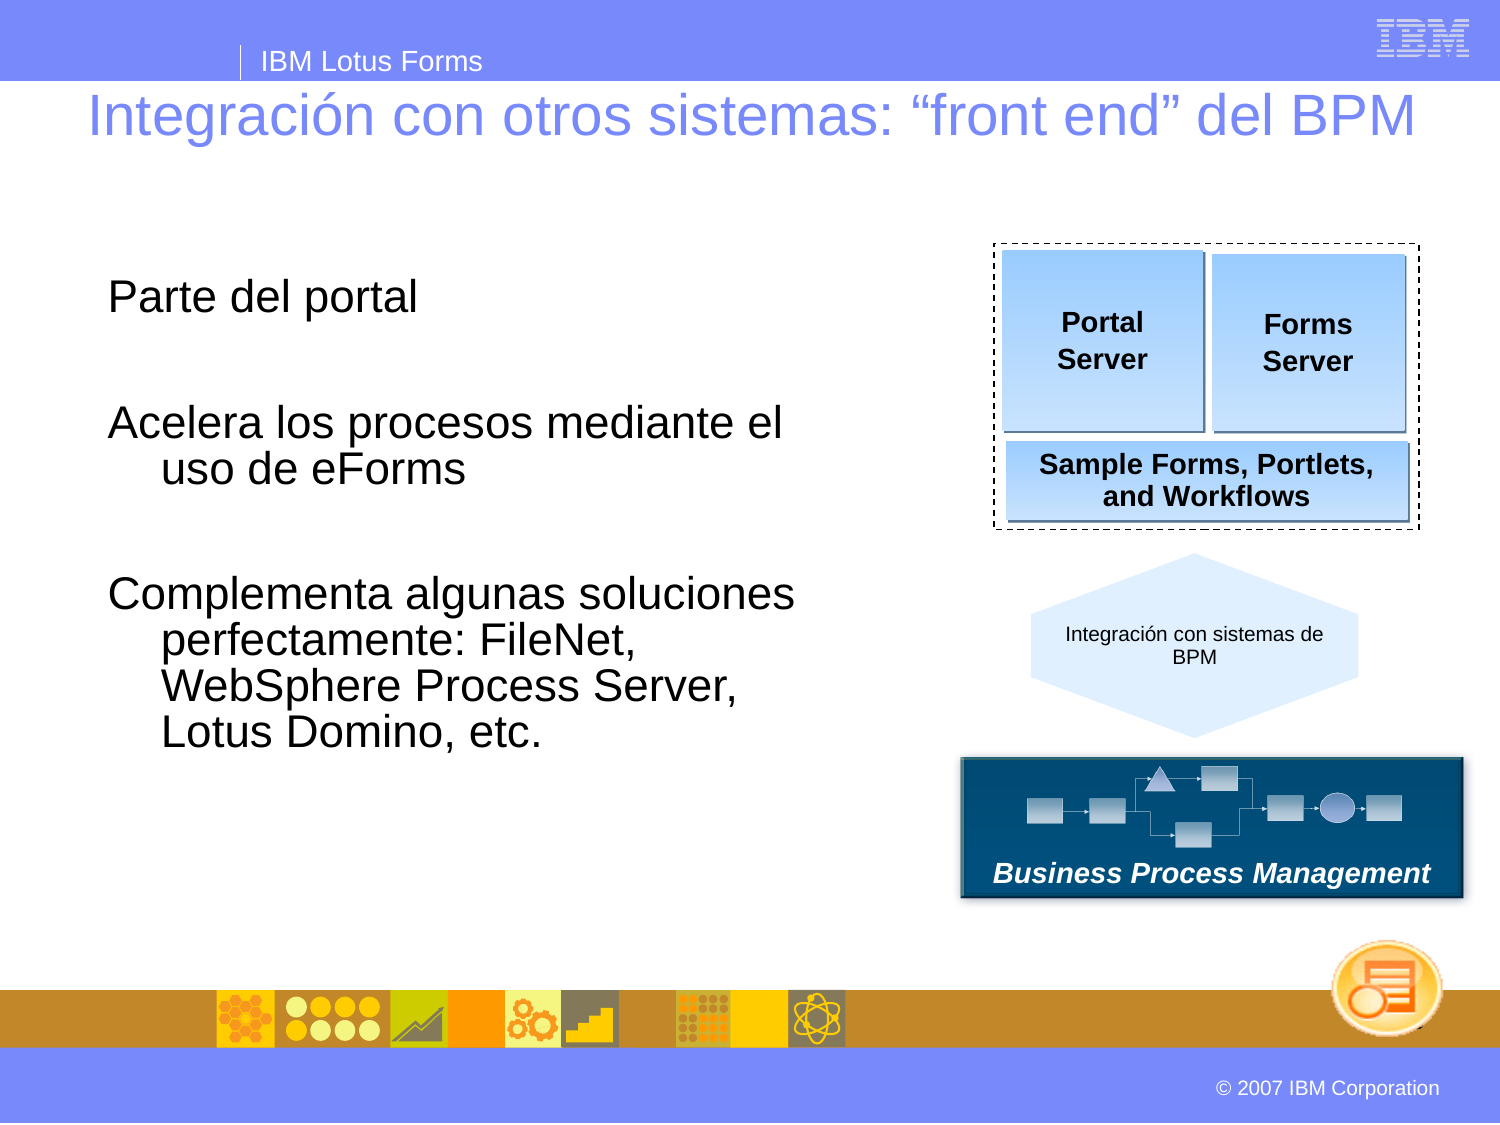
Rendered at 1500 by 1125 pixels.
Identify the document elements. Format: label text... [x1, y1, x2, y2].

text_box Forms Server [1212, 254, 1405, 431]
text_box Integración con sistemas de BPM [1030, 553, 1359, 737]
text_box Portal Server [1002, 250, 1203, 431]
text_box Sample Forms, Portlets, and Workflows [1006, 441, 1408, 520]
picture [940, 737, 1488, 926]
text_box [964, 759, 1460, 894]
picture [1376, 19, 1470, 57]
text_box Business Process Management [965, 850, 1460, 899]
picture [1328, 937, 1447, 1040]
list Parte del portal Acelera los procesos mediante el uso de eForms Complementa algunas soluciones perfectamente: FileNet, WebSphere Process Server, Lotus Domino, etc. [75, 266, 827, 810]
title Integración con otros sistemas: “front end” del BPM [0, 74, 1500, 160]
